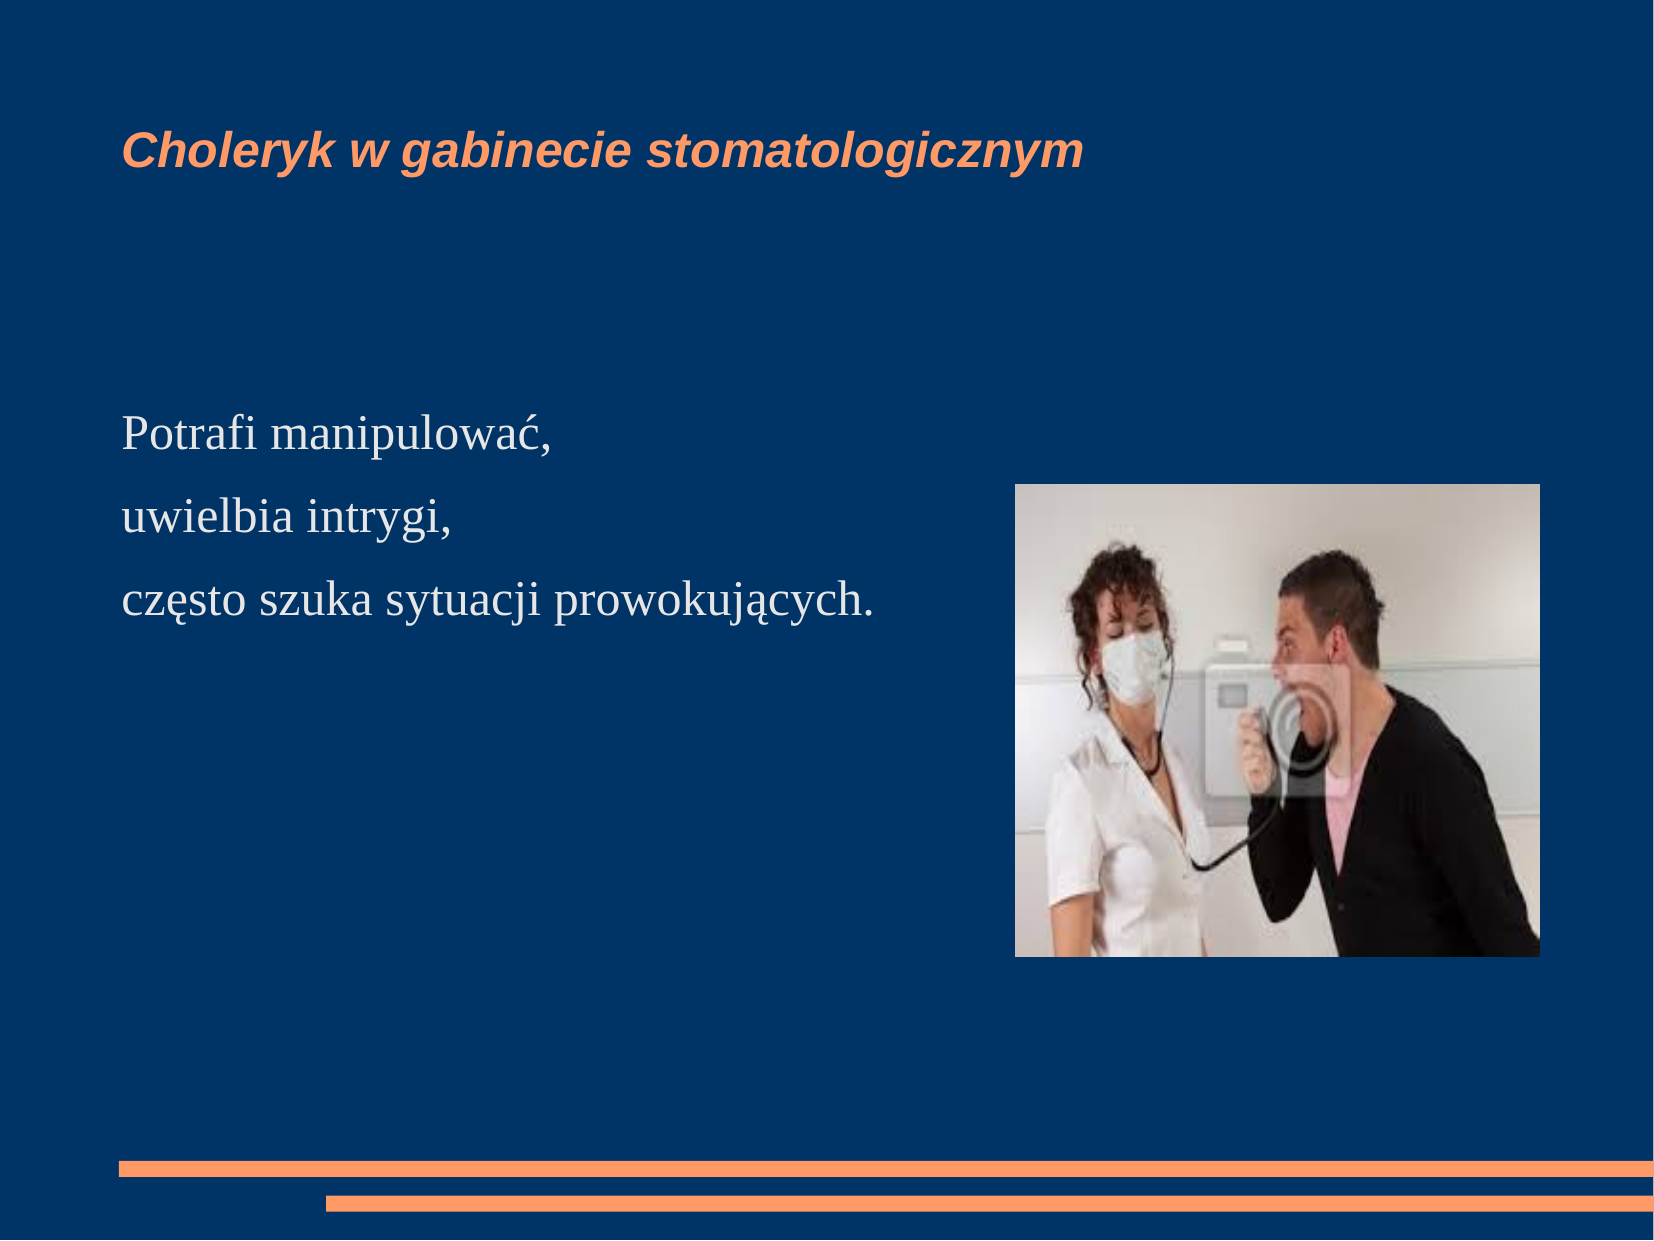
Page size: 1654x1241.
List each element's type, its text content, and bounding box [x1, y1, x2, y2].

picture [1015, 484, 1540, 957]
title Choleryk w gabinecie stomatologicznym [121, 46, 1534, 254]
list Potrafi manipulować, uwielbia intrygi, często szuka sytuacji prowokujących. [121, 322, 1561, 1132]
